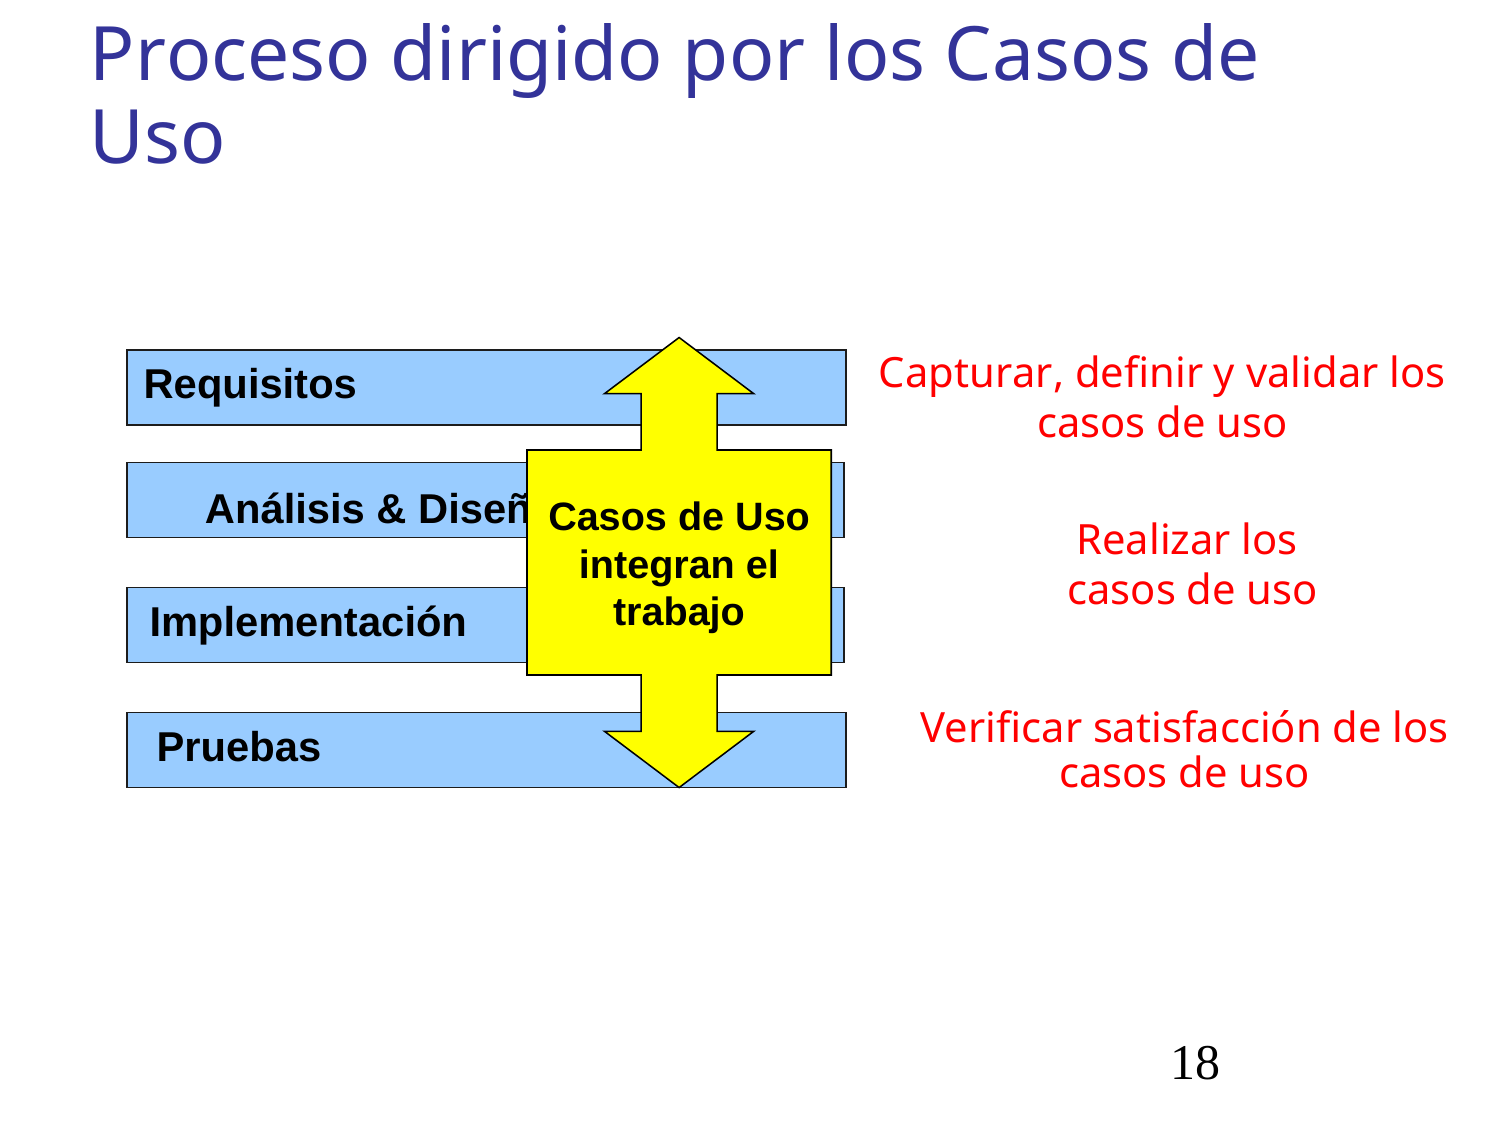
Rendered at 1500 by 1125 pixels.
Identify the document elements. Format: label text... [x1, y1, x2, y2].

title Proceso dirigido por los Casos de Uso [75, 25, 1426, 188]
text_box [680, 712, 846, 788]
text_box [127, 712, 678, 788]
text_box Implementación [127, 587, 490, 652]
text_box Realizar los casos de uso [918, 505, 1467, 617]
text_box Verificar satisfacción de los casos de uso [897, 698, 1471, 805]
text_box [127, 587, 527, 663]
text_box Análisis & Diseño [99, 474, 527, 540]
text_box Casos de Uso integran el trabajo [527, 337, 832, 788]
text_box Capturar, definir y validar los casos de uso [858, 337, 1467, 454]
text_box [832, 462, 844, 538]
text_box Pruebas [114, 712, 364, 777]
text_box [832, 587, 844, 663]
text_box [127, 462, 527, 474]
text_box Requisitos [114, 350, 386, 415]
text_box [126, 350, 661, 426]
text_box [698, 350, 846, 426]
